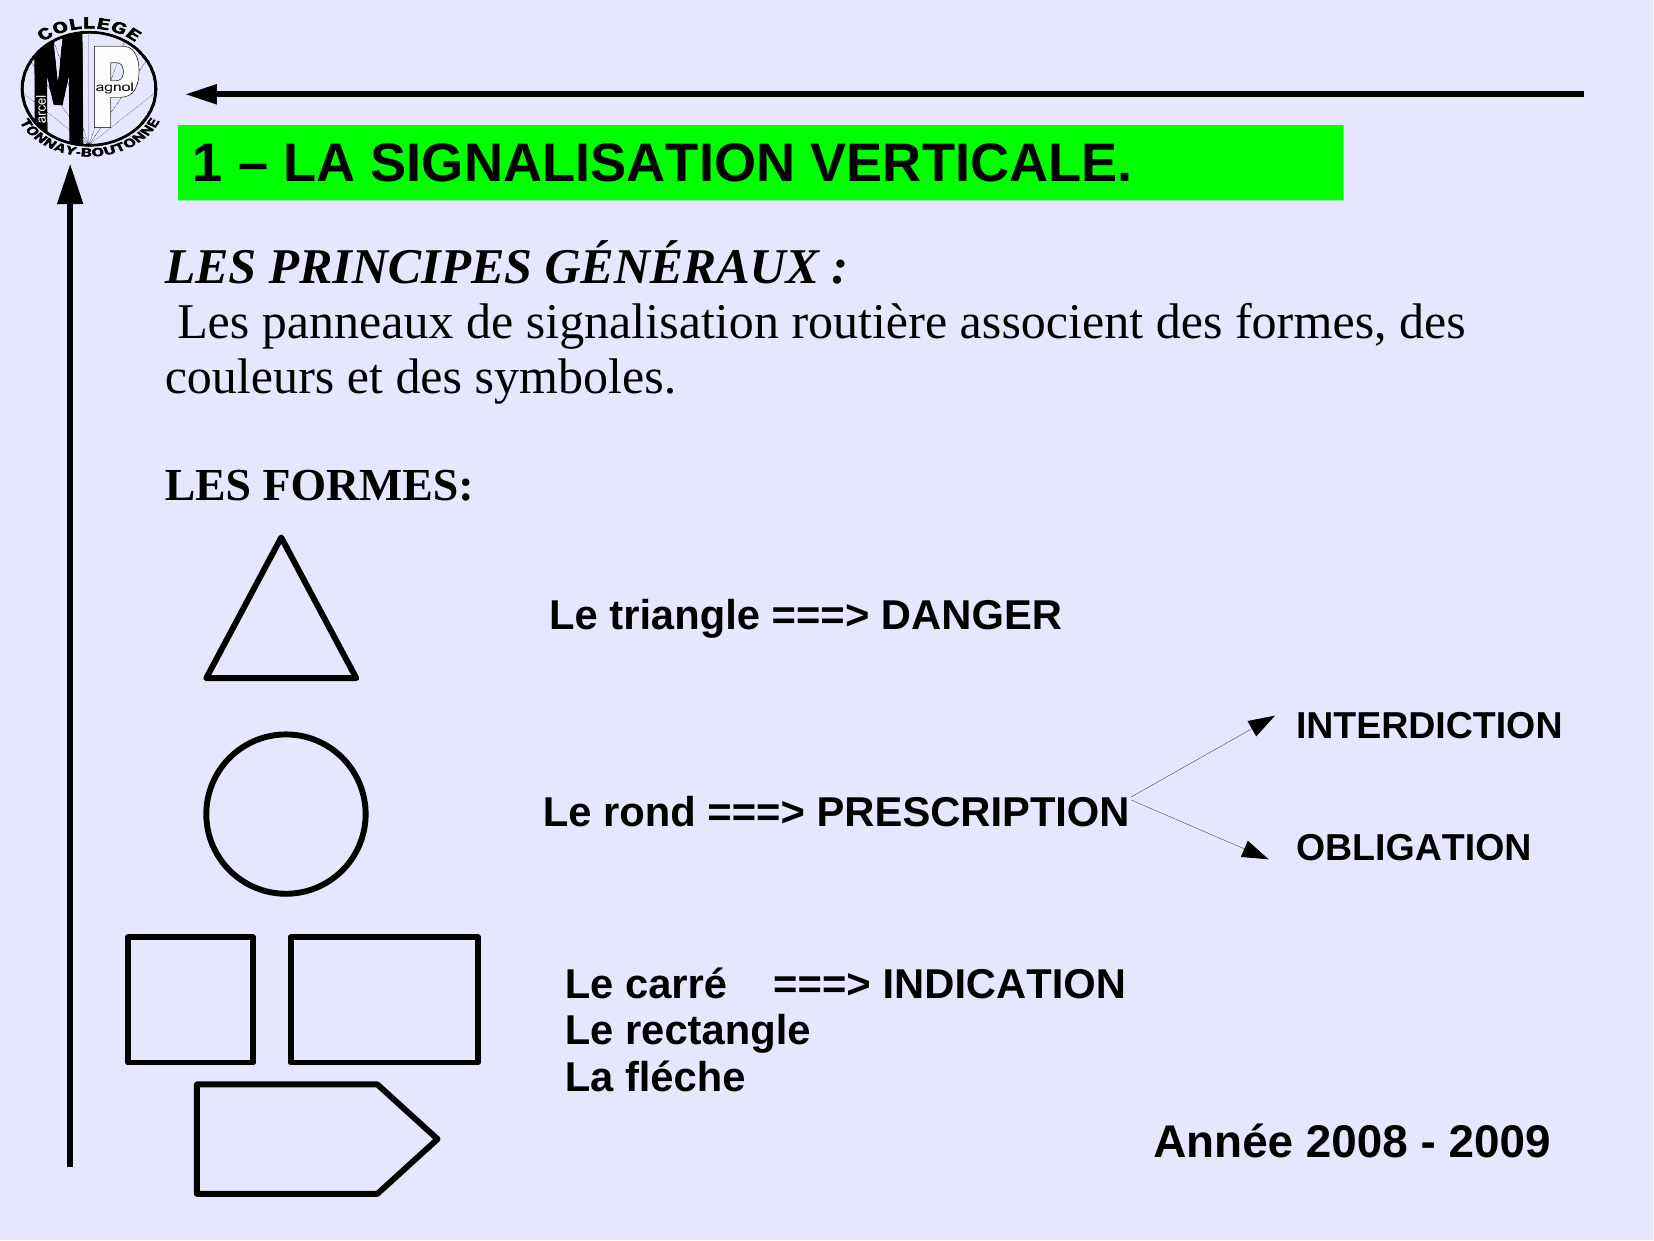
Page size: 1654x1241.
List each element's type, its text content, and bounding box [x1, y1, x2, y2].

text_box Le rond ===> PRESCRIPTION [528, 781, 1213, 843]
text_box Le triangle ===> DANGER [534, 584, 1541, 646]
text_box 1 – LA SIGNALISATION VERTICALE. [178, 125, 1344, 201]
text_box Année 2008 - 2009 [1138, 1108, 1574, 1175]
text_box Le carré ===> INDICATION Le rectangle La fléche [550, 953, 1235, 1108]
text_box LES PRINCIPES GÉNÉRAUX : Les panneaux de signalisation routière associent des formes, des couleurs et des symboles. LES FORMES: [150, 231, 1594, 518]
picture [19, 17, 160, 157]
text_box OBLIGATION [1281, 818, 1626, 876]
text_box INTERDICTION [1281, 696, 1626, 754]
